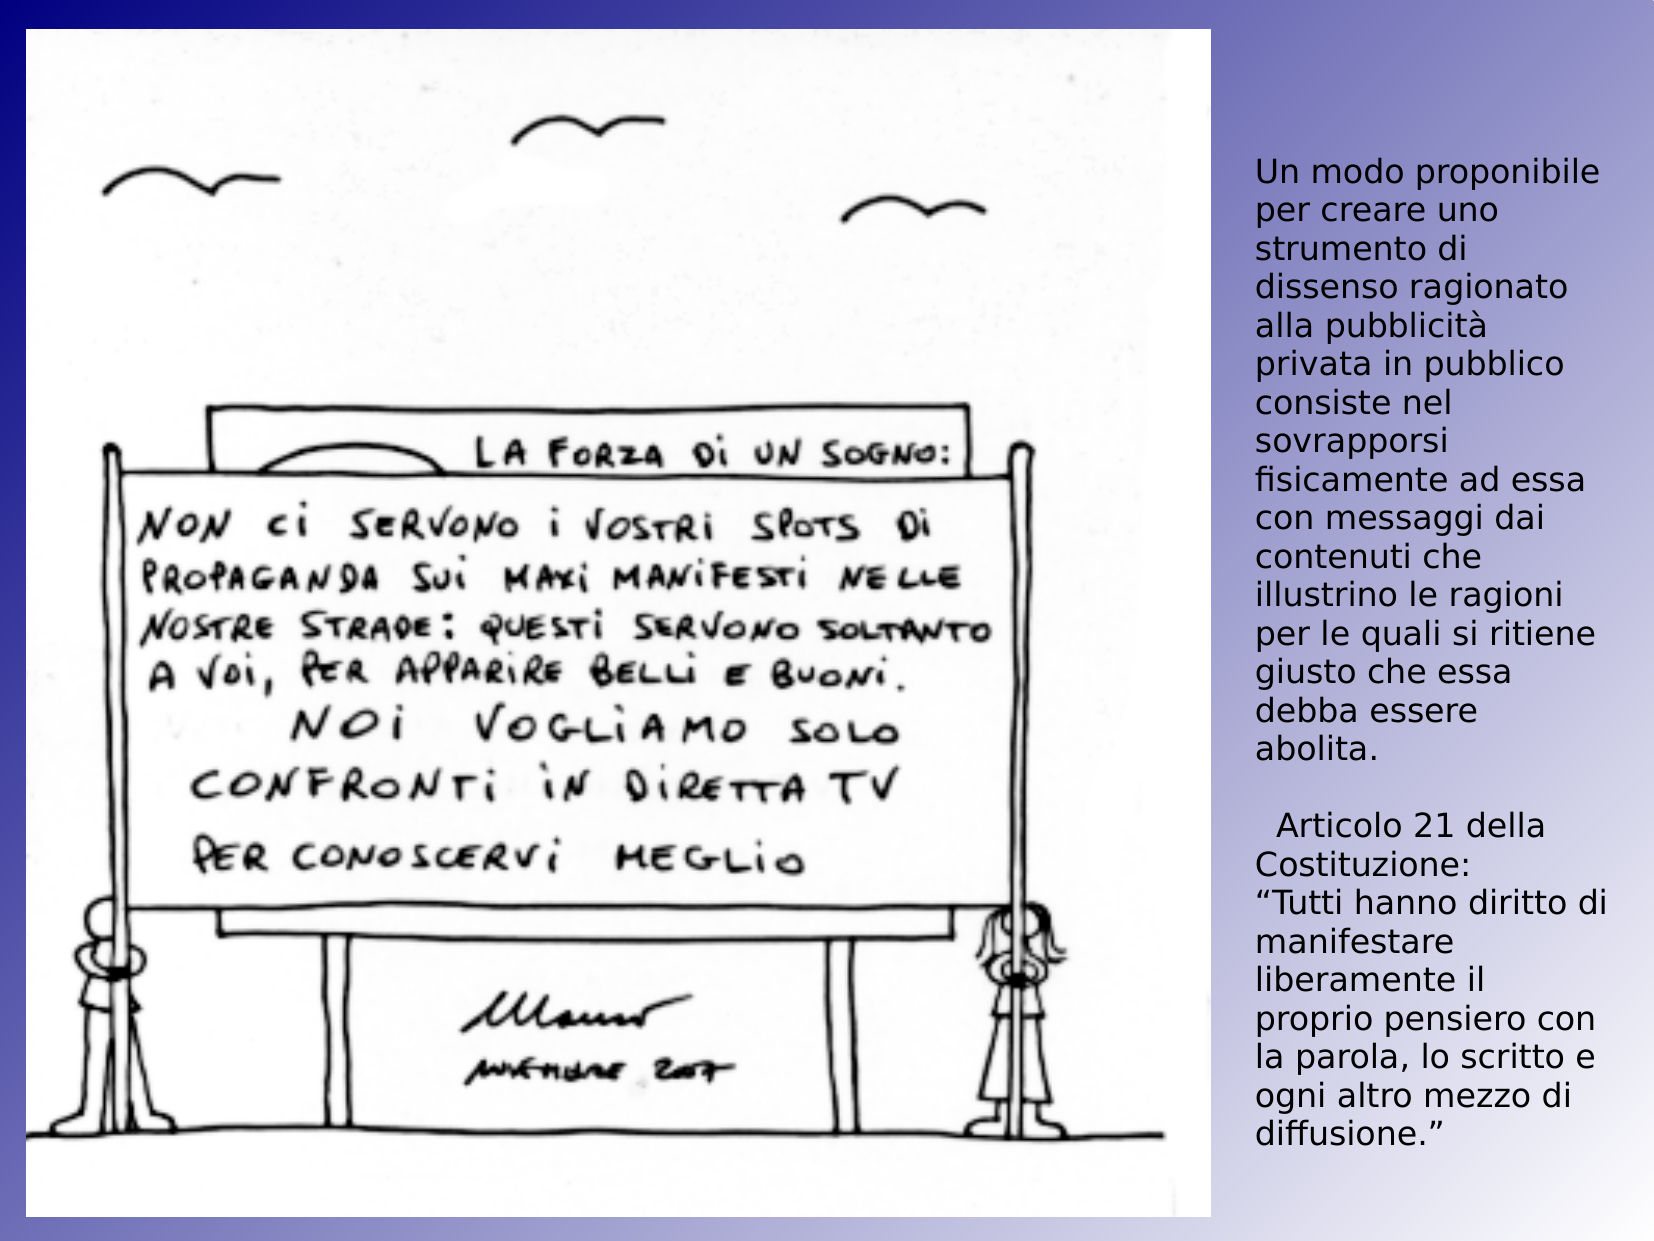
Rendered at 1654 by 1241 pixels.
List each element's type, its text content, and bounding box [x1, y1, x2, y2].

picture [26, 29, 1211, 1217]
text_box Un modo proponibile per creare uno strumento di dissenso ragionato alla pubblicità privata in pubblico consiste nel sovrapporsi fisicamente ad essa con messaggi dai contenuti che illustrino le ragioni per le quali si ritiene giusto che essa debba essere abolita. Articolo 21 della Costituzione: “Tutti hanno diritto di manifestare liberamente il proprio pensiero con la parola, lo scritto e ogni altro mezzo di diffusione.” [1240, 29, 1625, 1211]
